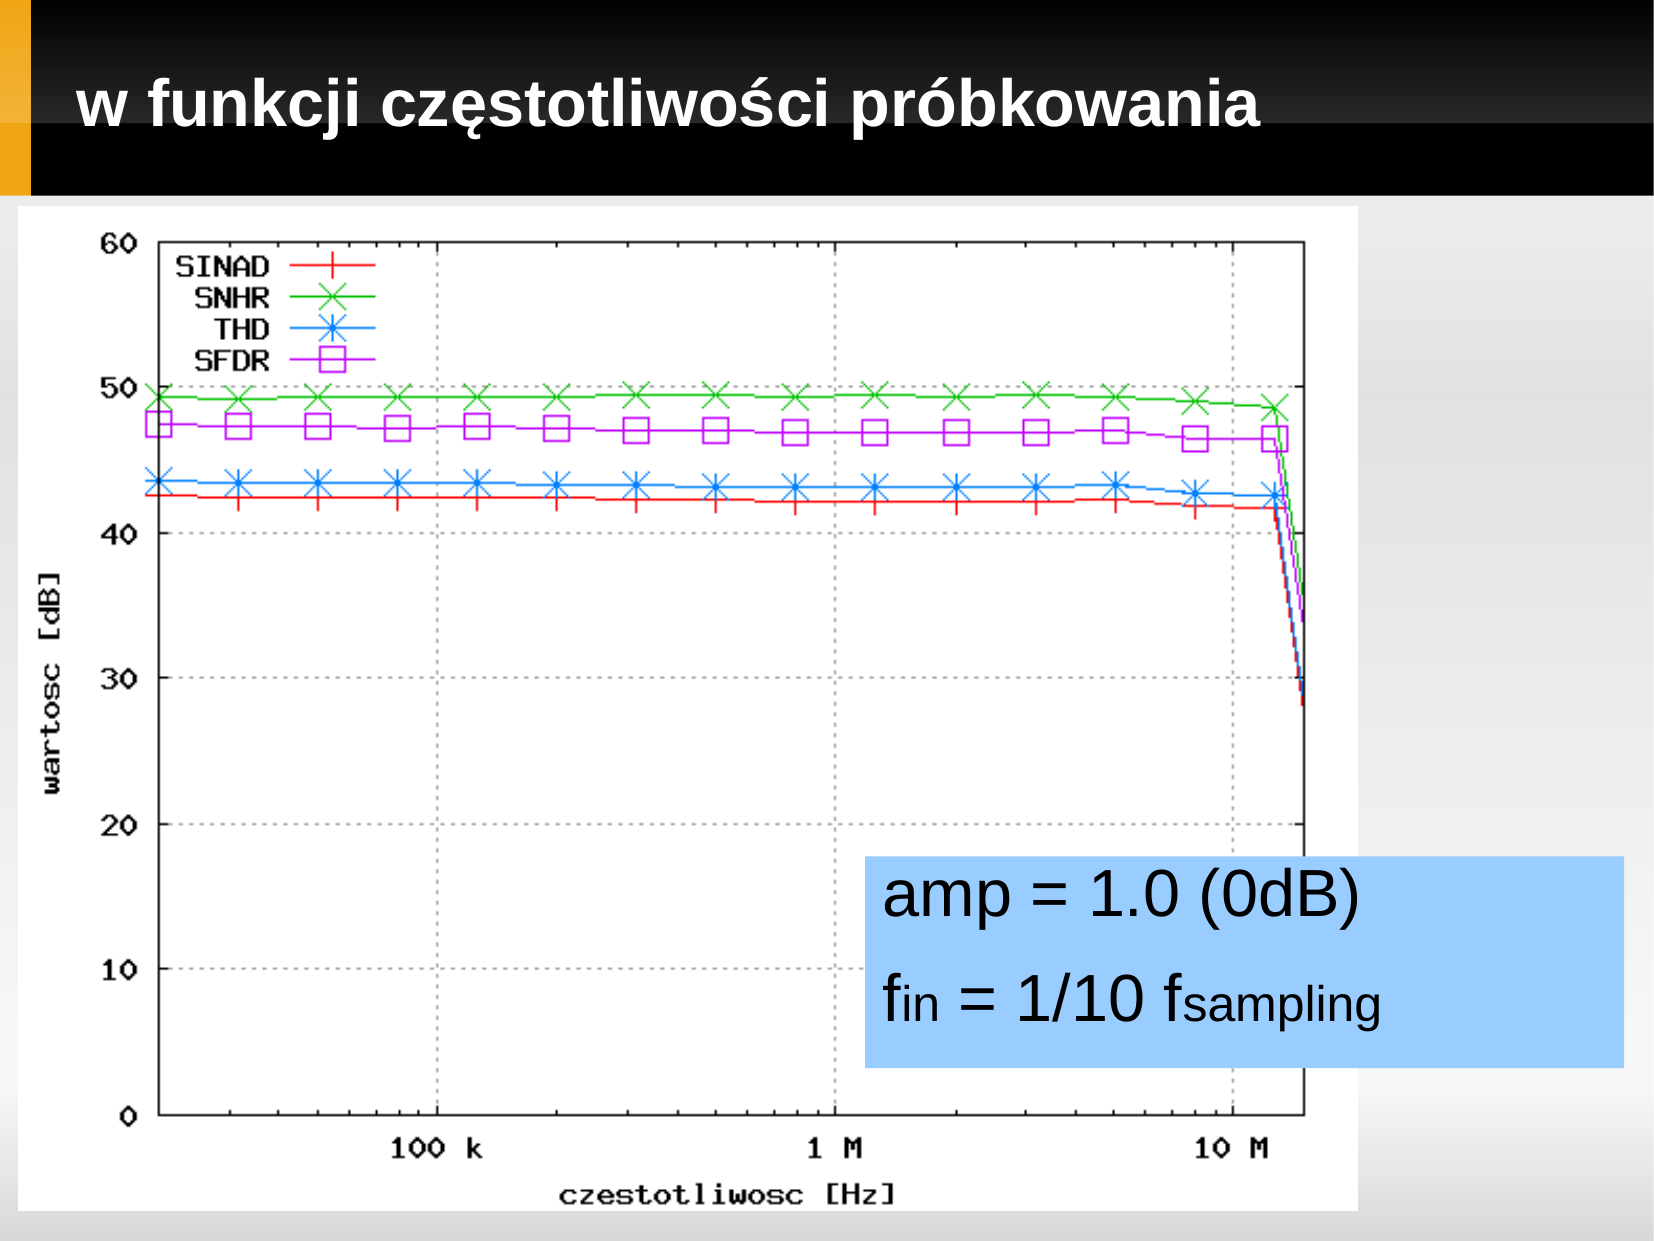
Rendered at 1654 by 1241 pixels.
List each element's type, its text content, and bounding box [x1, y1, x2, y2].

title w funkcji częstotliwości próbkowania [76, 7, 1565, 200]
list amp = 1.0 (0dB) fin = 1/10 fsampling [865, 856, 1625, 1069]
picture [0, 0, 1654, 1241]
